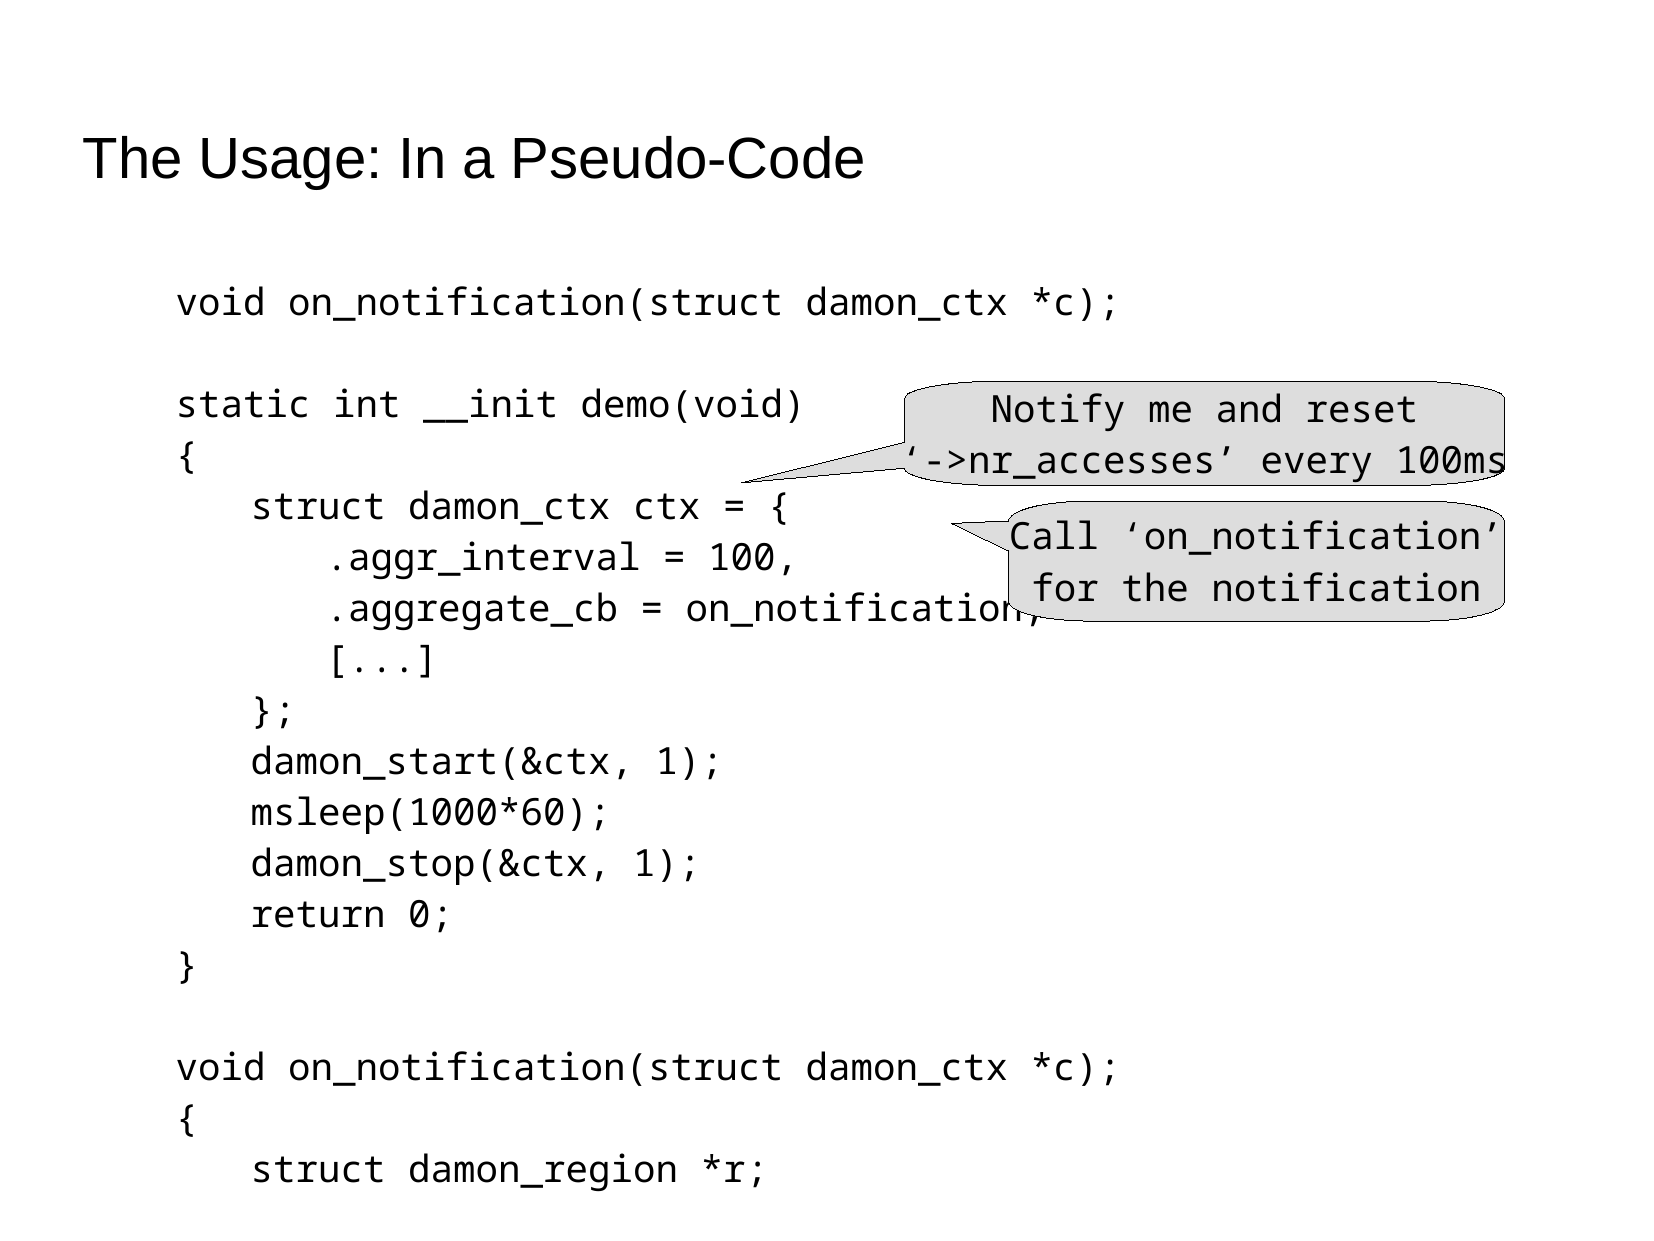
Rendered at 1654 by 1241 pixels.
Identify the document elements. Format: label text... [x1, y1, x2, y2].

text_box Notify me and reset ‘->nr_accesses’ every 100ms [741, 381, 1505, 486]
title The Usage: In a Pseudo-Code [82, 108, 1571, 210]
text_box Call ‘on_notification’ for the notification [951, 501, 1505, 622]
text_box void on_notification(struct damon_ctx *c); static int __init demo(void) { struct damon_ctx ctx = { .aggr_interval = 100, .aggregate_cb = on_notification, [...] }; damon_start(&ctx, 1); msleep(1000*60); damon_stop(&ctx, 1); return 0; } void on_notification(struct damon_ctx *c); { struct damon_region *r; damon_for_each_region(r, c) pr_info(“%lu-%lu accessed %u times during last 100ms\n”, r->start, r->end, r->nr_accesses); } [160, 267, 1426, 1151]
